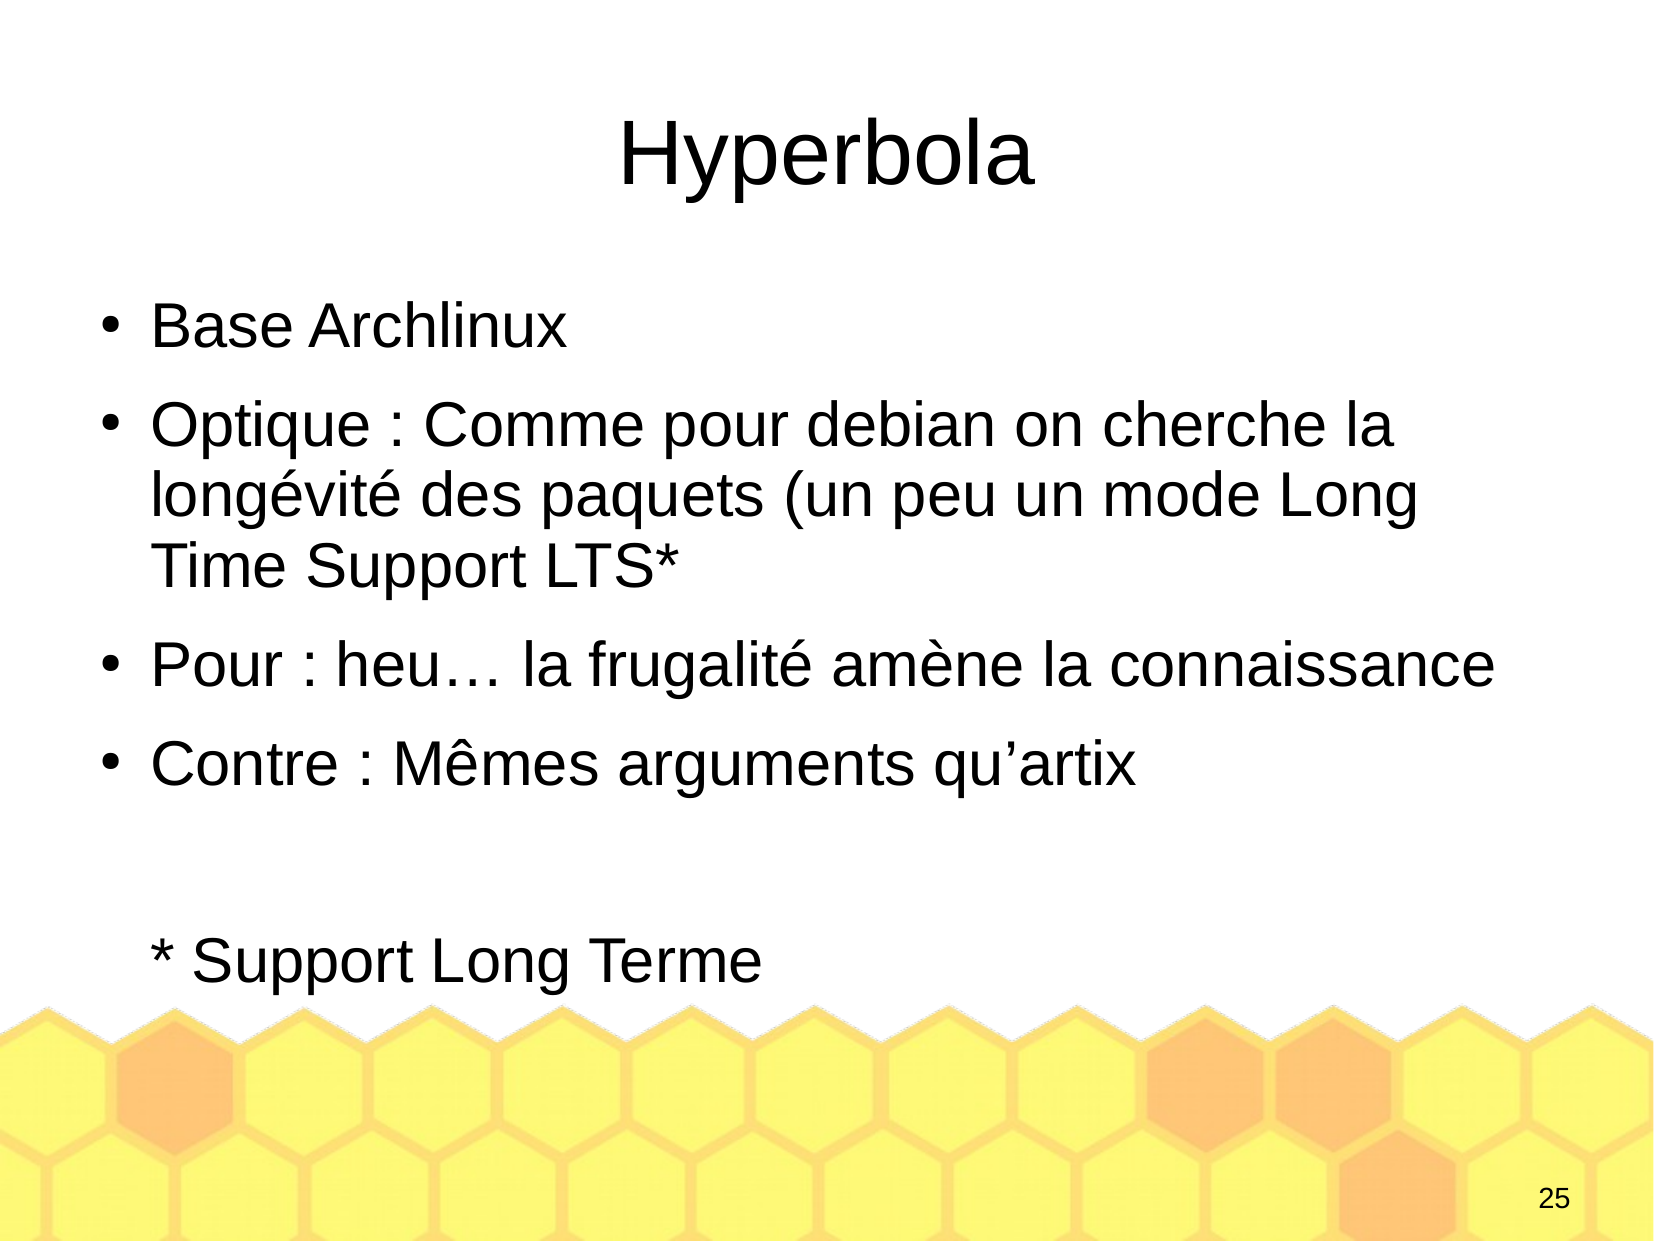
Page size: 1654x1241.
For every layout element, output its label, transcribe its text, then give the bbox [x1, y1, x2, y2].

list Base Archlinux Optique : Comme pour debian on cherche la longévité des paquets (un peu un mode Long Time Support LTS* Pour : heu… la frugalité amène la connaissance Contre : Mêmes arguments qu’artix * Support Long Terme [82, 290, 1571, 1010]
picture [0, 1001, 1654, 1241]
title Hyperbola [82, 49, 1571, 257]
